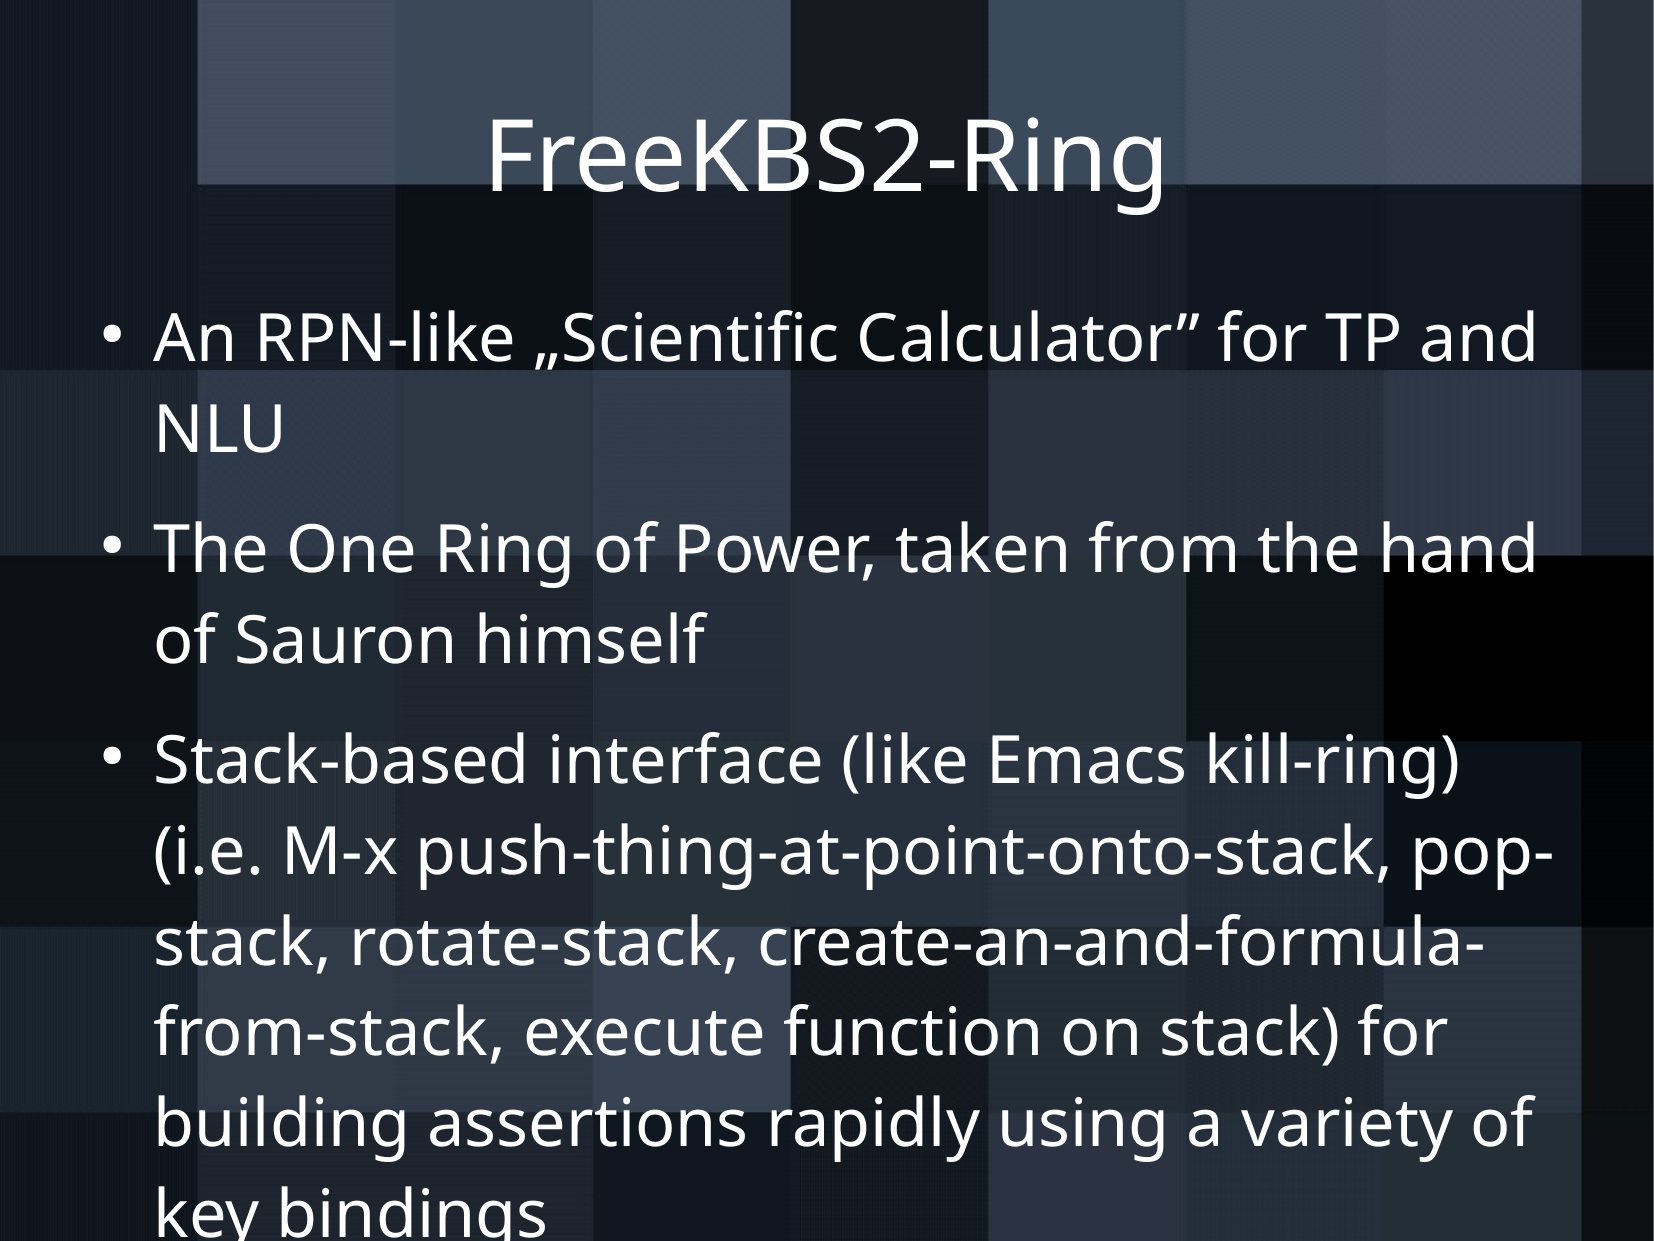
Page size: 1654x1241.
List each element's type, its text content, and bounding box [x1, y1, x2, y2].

picture [485, 1206, 505, 1233]
picture [0, 0, 1654, 1241]
title FreeKBS2-Ring [82, 56, 1571, 250]
list An RPN-like „Scientific Calculator” for TP and NLU The One Ring of Power, taken from the hand of Sauron himself Stack-based interface (like Emacs kill-ring) (i.e. M-x push-thing-at-point-onto-stack, pop-stack, rotate-stack, create-an-and-formula-from-stack, execute function on stack) for building assertions rapidly using a variety of key bindings [82, 290, 1571, 1160]
